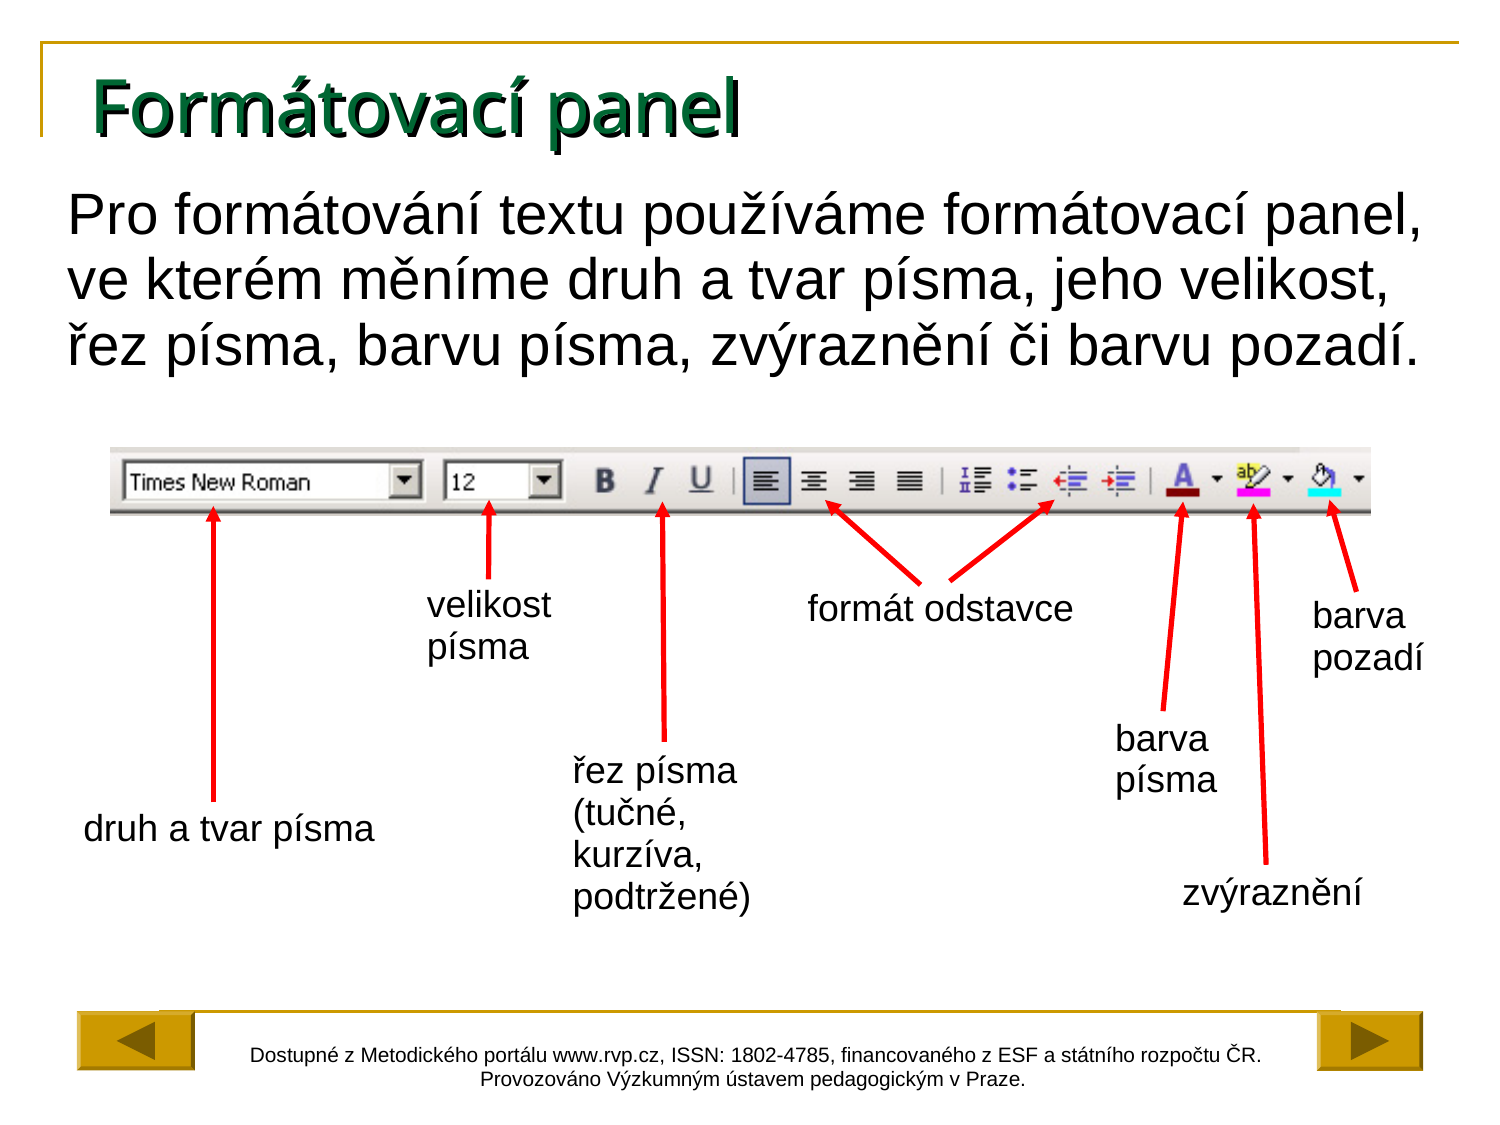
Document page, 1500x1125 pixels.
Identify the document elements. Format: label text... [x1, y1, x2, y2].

text_box formát odstavce [792, 579, 1118, 637]
text_box [1318, 1011, 1424, 1071]
text_box barva pozadí [1297, 586, 1440, 687]
text_box velikost písma [412, 575, 567, 676]
picture [110, 447, 1371, 516]
text_box zvýraznění [1167, 863, 1378, 921]
text_box barva písma [1100, 709, 1233, 809]
text_box [78, 1011, 195, 1071]
text_box Pro formátování textu používáme formátovací panel, ve kterém měníme druh a tvar písma, jeho velikost, řez písma, barvu písma, zvýraznění či barvu pozadí. [53, 174, 1468, 419]
title Formátovací panel [75, 45, 1426, 174]
text_box druh a tvar písma [68, 800, 390, 858]
text_box řez písma (tučné, kurzíva, podtržené) [557, 742, 767, 926]
